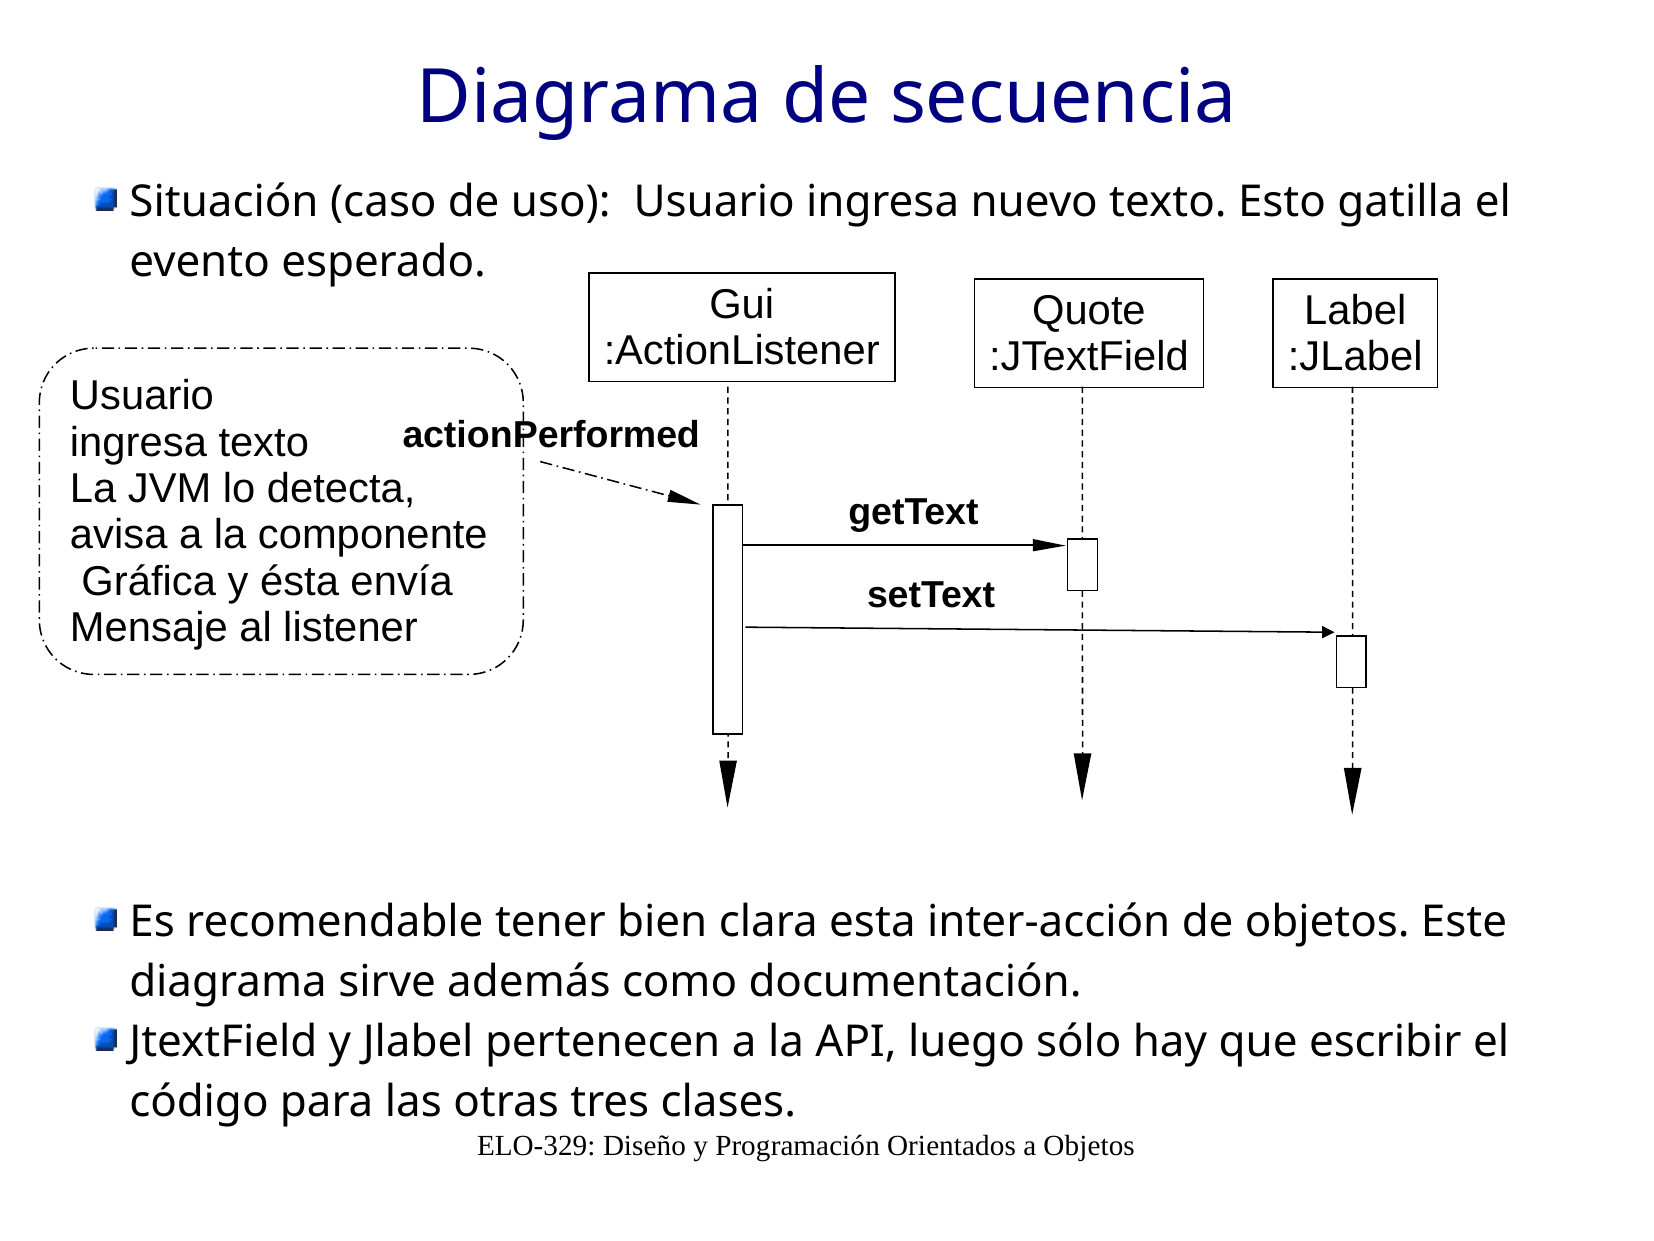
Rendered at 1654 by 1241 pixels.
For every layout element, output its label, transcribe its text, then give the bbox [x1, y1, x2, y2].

text_box actionPerformed [387, 406, 716, 464]
text_box Quote :JTextField [974, 278, 1204, 388]
text_box setText [852, 565, 1011, 624]
text_box [1336, 636, 1367, 688]
title Diagrama de secuencia [82, 43, 1571, 145]
text_box [713, 504, 743, 734]
text_box Usuario ingresa texto La JVM lo detecta, avisa a la componente Gráfica y ésta envía Mensaje al listener [39, 348, 524, 675]
text_box getText [833, 482, 994, 541]
text_box [1067, 538, 1098, 591]
text_box Label :JLabel [1273, 278, 1438, 388]
text_box Gui :ActionListener [588, 272, 895, 382]
list Situación (caso de uso): Usuario ingresa nuevo texto. Esto gatilla el evento esperado. Es recomendable tener bien clara esta inter-acción de objetos. Este diagrama sirve además como documentación. JtextField y Jlabel pertenecen a la API, luego sólo hay que escribir el código para las otras tres clases. [82, 169, 1571, 1133]
